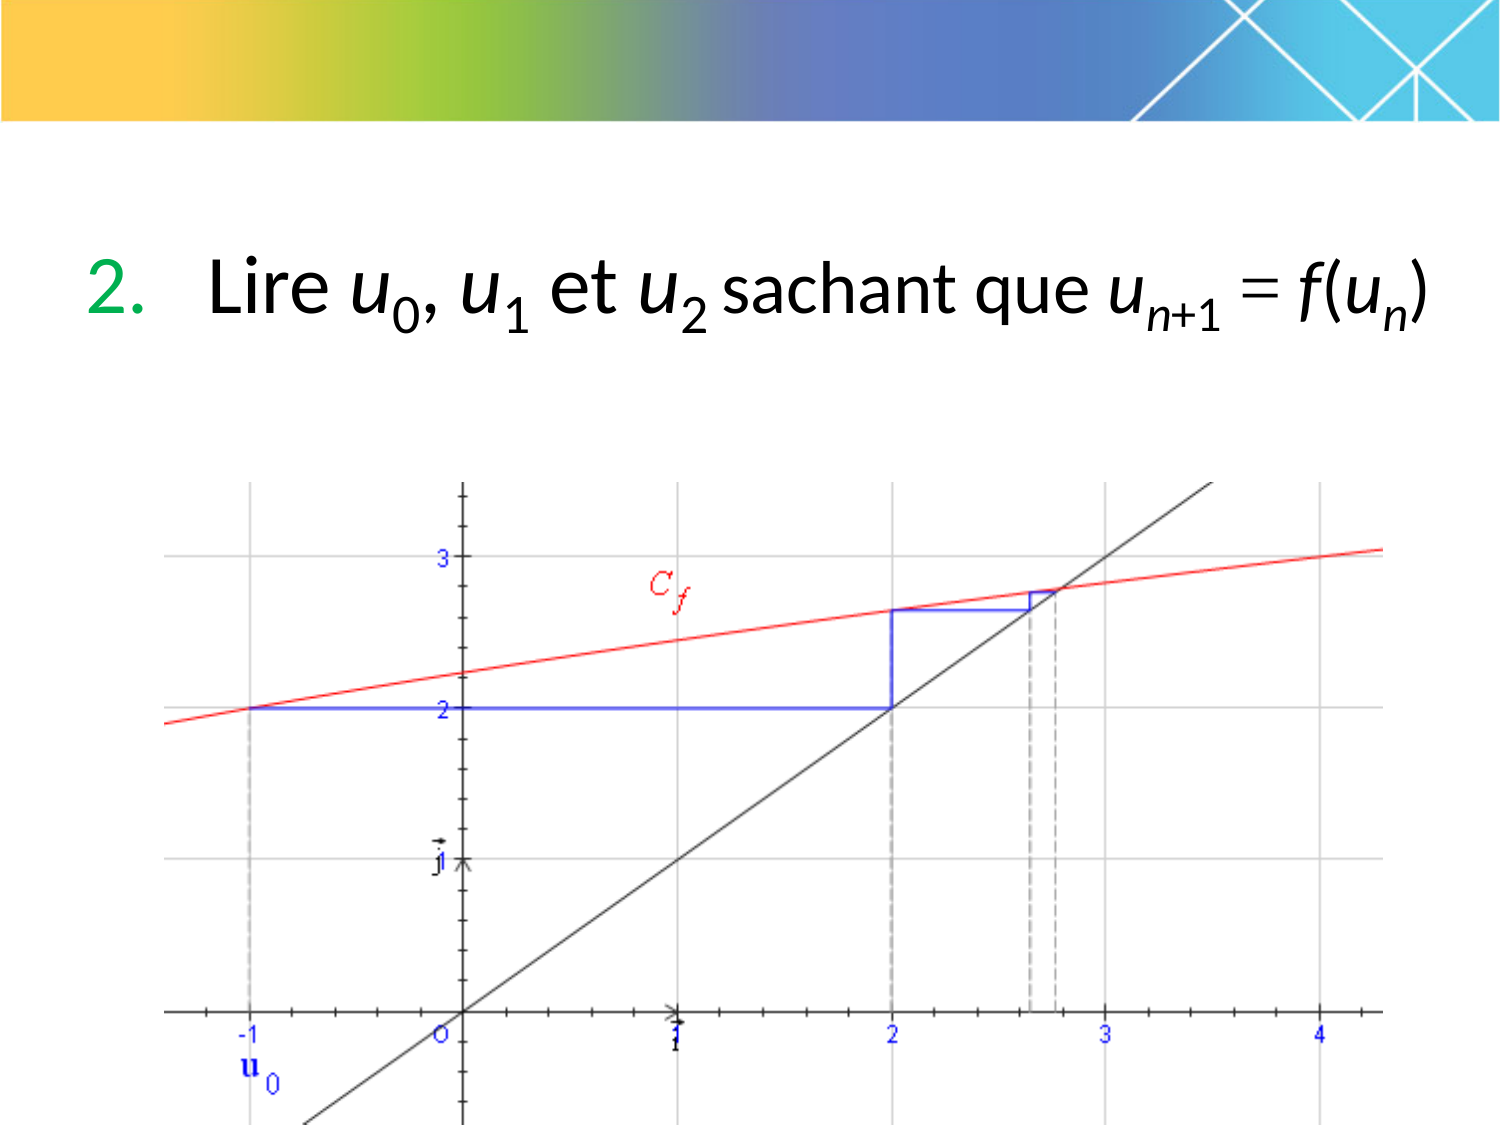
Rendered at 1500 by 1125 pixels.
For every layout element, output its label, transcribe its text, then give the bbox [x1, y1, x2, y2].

title Lire u0, u1 et u2 sachant que un+1 = f(un) [70, 161, 1500, 414]
picture [164, 482, 1383, 1125]
picture [0, 0, 1500, 123]
